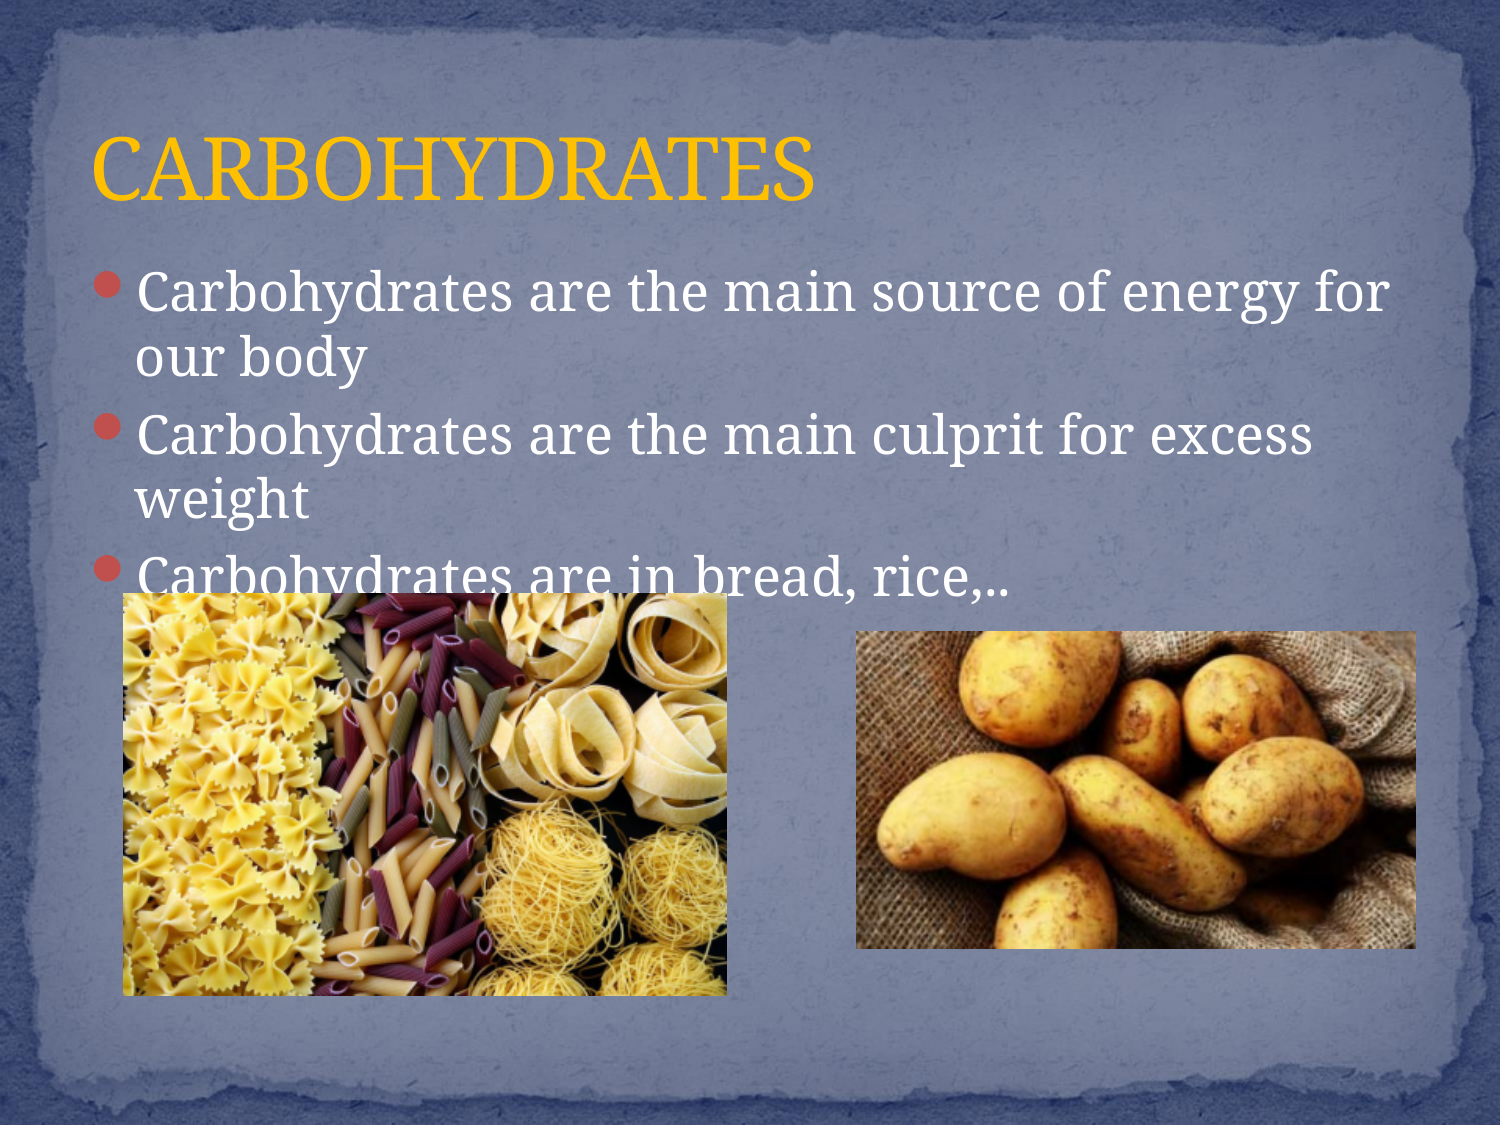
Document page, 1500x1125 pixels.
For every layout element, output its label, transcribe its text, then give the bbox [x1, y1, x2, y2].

title CARBOHYDRATES [75, 24, 1425, 225]
list Carbohydrates are the main source of energy for our body Carbohydrates are the main culprit for excess weight Carbohydrates are in bread, rice,.. [75, 249, 1425, 1000]
picture [0, 0, 1500, 1125]
